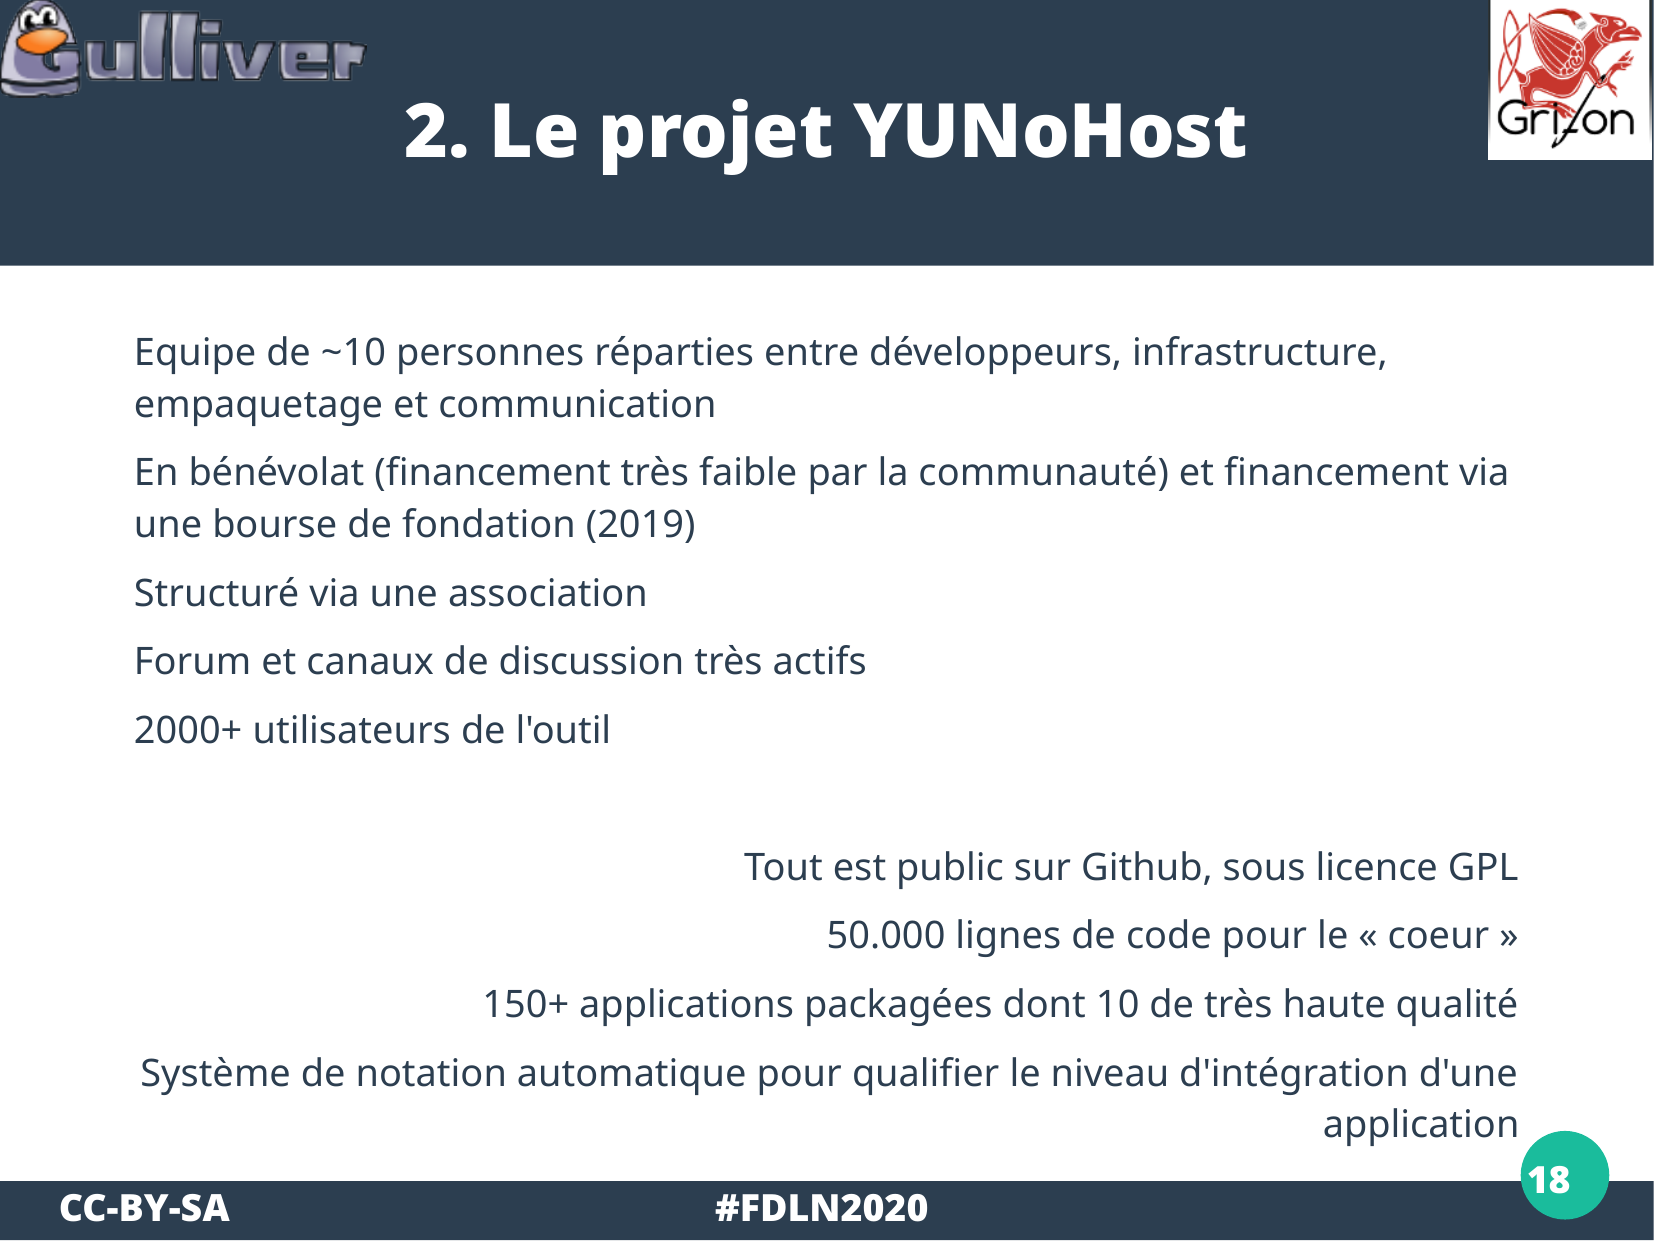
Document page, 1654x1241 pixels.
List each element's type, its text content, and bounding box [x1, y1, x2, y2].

picture [1488, 0, 1652, 160]
list Equipe de ~10 personnes réparties entre développeurs, infrastructure, empaquetage et communication En bénévolat (financement très faible par la communauté) et financement via une bourse de fondation (2019) Structuré via une association Forum et canaux de discussion très actifs 2000+ utilisateurs de l'outil Tout est public sur Github, sous licence GPL 50.000 lignes de code pour le « coeur » 150+ applications packagées dont 10 de très haute qualité Système de notation automatique pour qualifier le niveau d'intégration d'une application [133, 324, 1520, 1152]
title 2. Le projet YUNoHost [59, 49, 1595, 207]
picture [0, 0, 367, 98]
